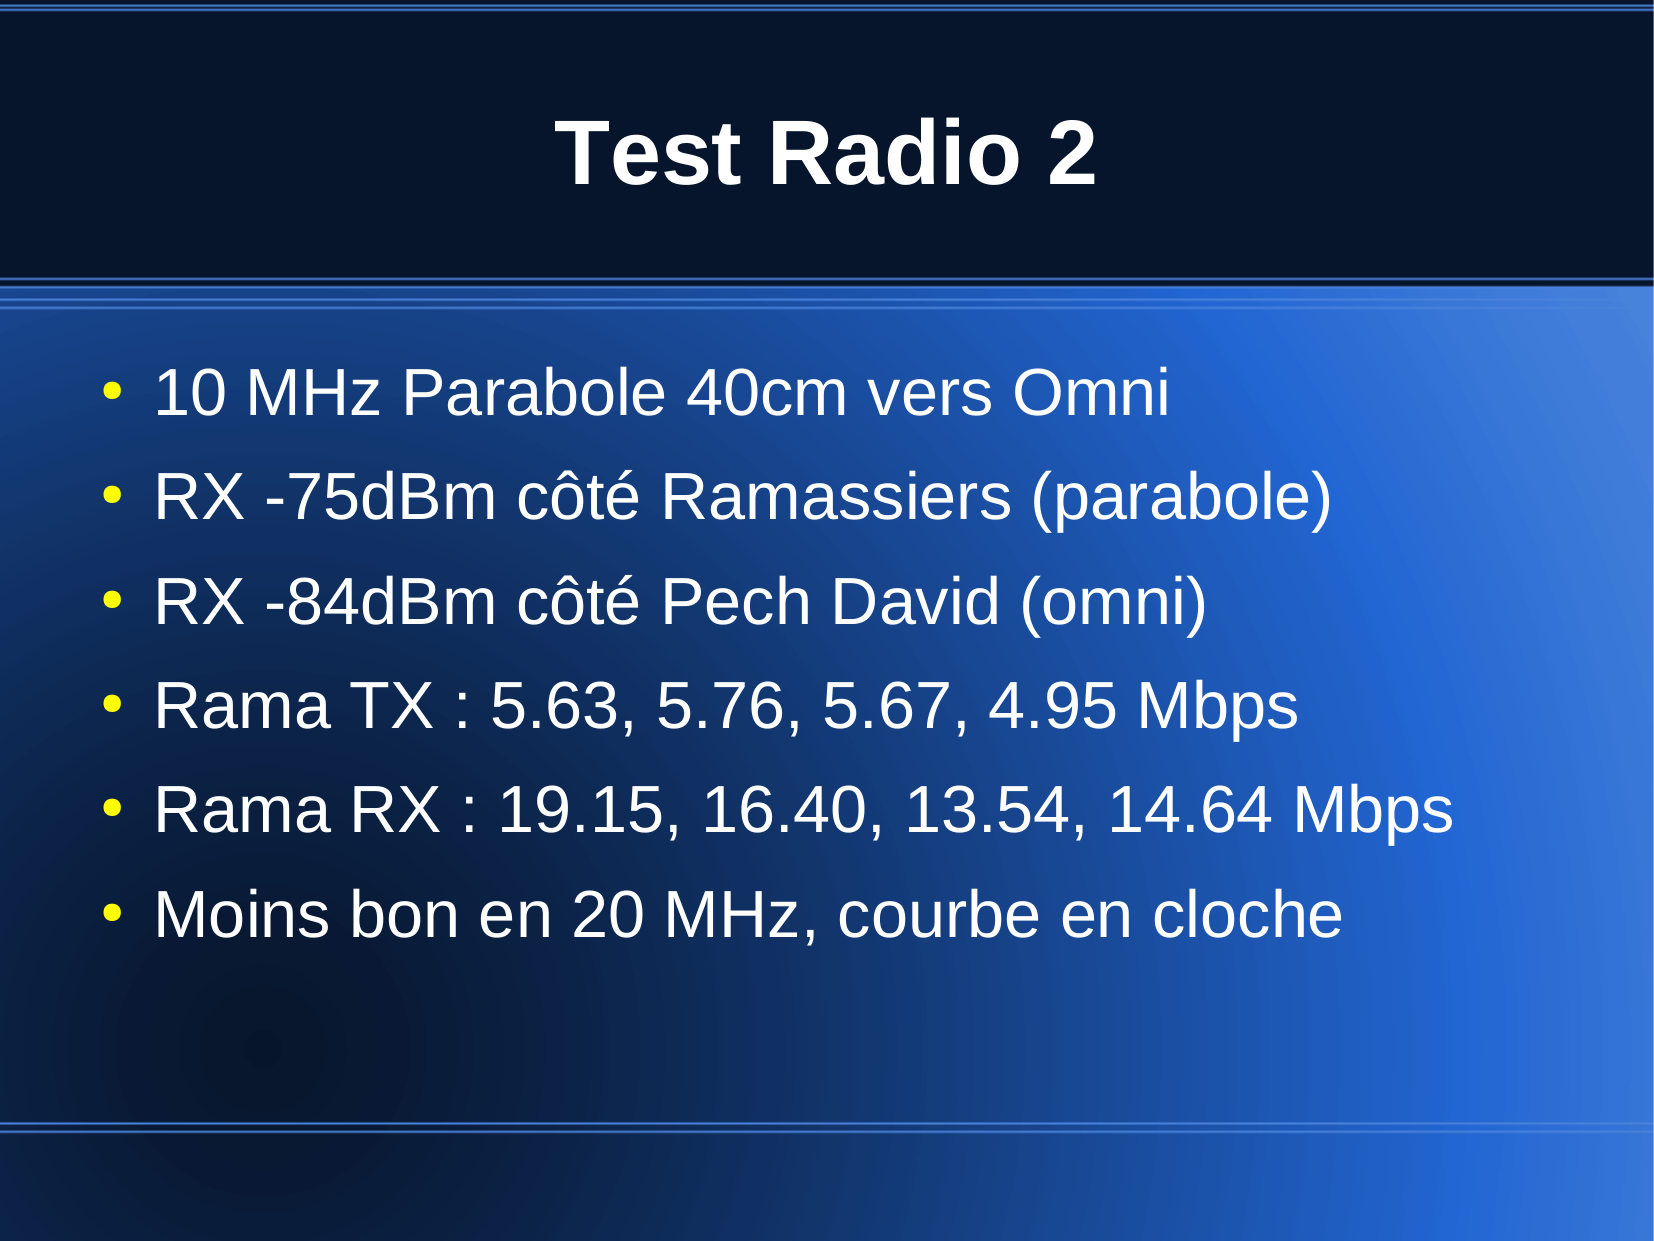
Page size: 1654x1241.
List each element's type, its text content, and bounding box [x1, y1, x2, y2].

list 10 MHz Parabole 40cm vers Omni RX -75dBm côté Ramassiers (parabole) RX -84dBm côté Pech David (omni) Rama TX : 5.63, 5.76, 5.67, 4.95 Mbps Rama RX : 19.15, 16.40, 13.54, 14.64 Mbps Moins bon en 20 MHz, courbe en cloche [82, 355, 1571, 1159]
title Test Radio 2 [82, 56, 1571, 250]
picture [0, 0, 1654, 1241]
